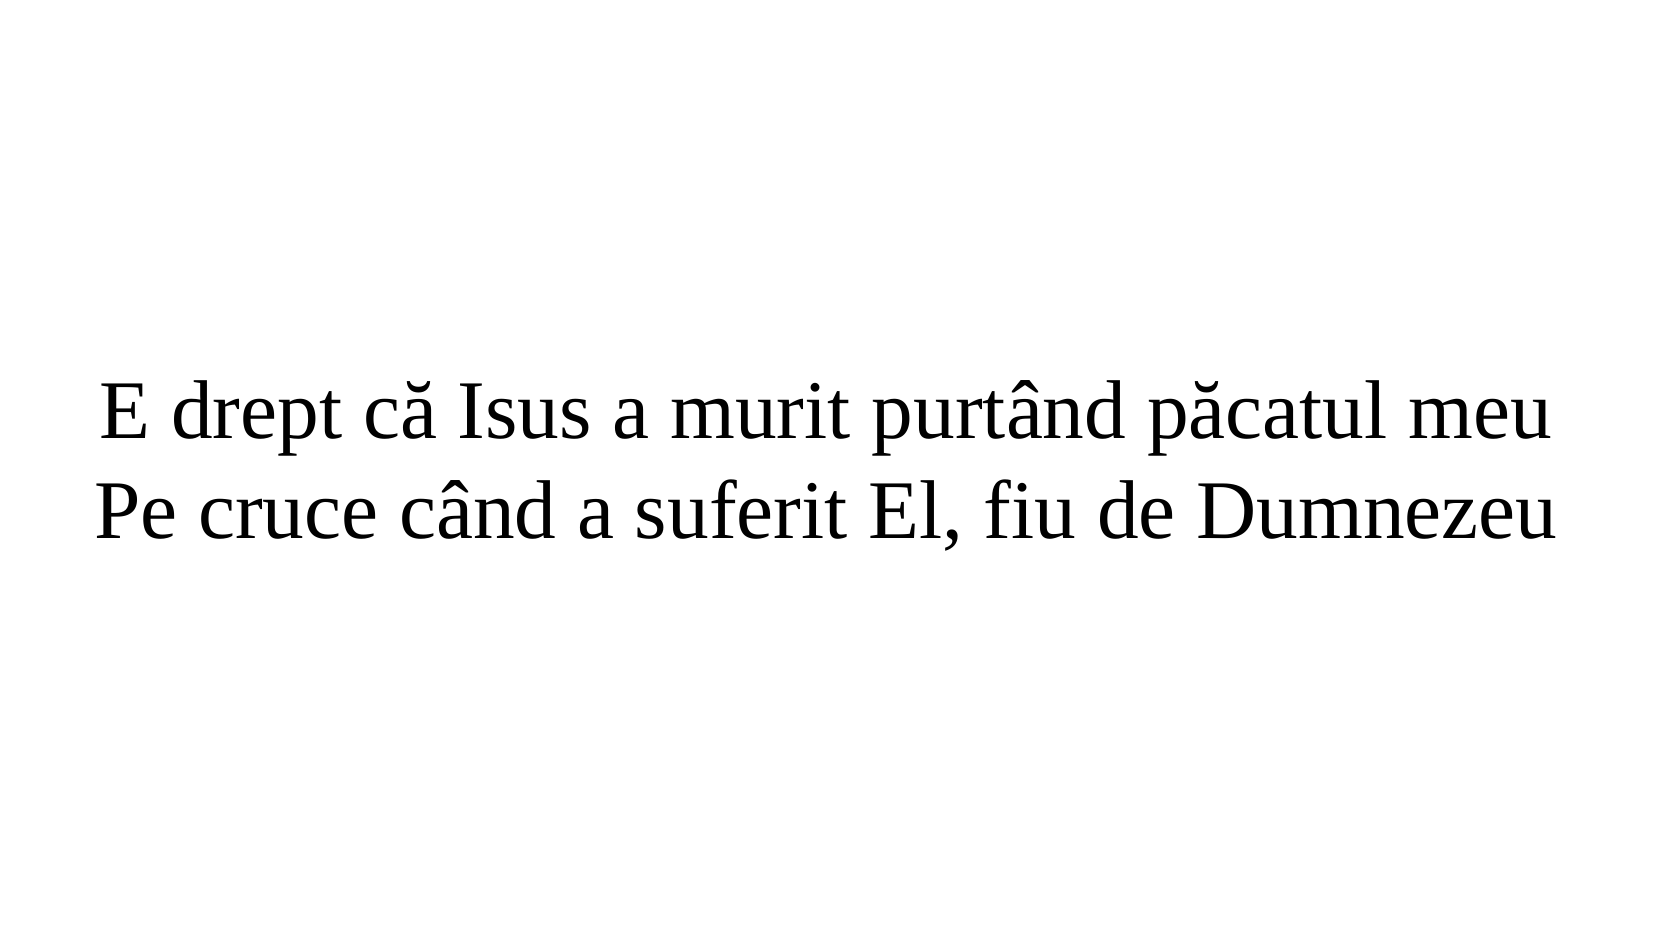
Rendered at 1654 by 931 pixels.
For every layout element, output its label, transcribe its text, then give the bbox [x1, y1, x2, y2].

subtitle E drept că Isus a murit purtând păcatul meu Pe cruce când a suferit El, fiu de Dumnezeu [0, 347, 1654, 544]
